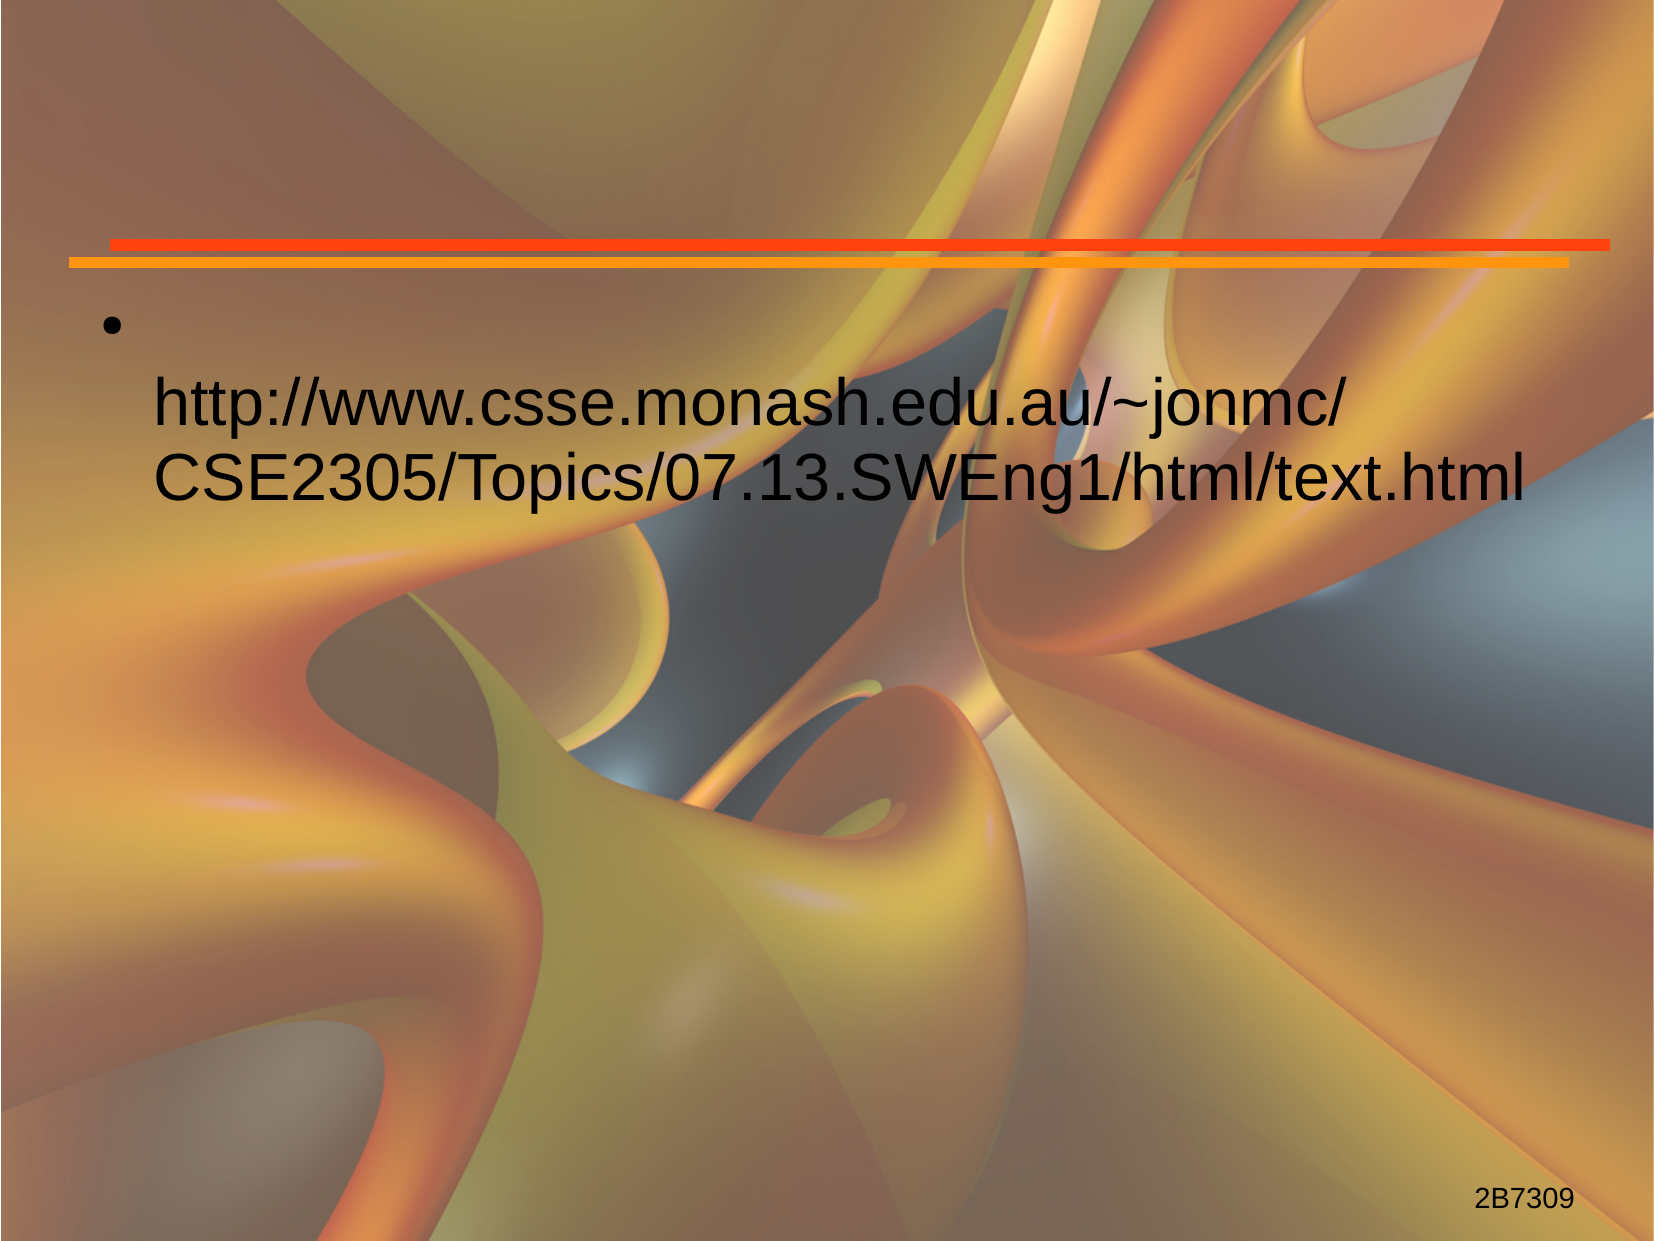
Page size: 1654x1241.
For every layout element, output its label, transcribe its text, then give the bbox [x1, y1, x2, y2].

list http://www.csse.monash.edu.au/~jonmc/CSE2305/Topics/07.13.SWEng1/html/text.html [82, 290, 1571, 1094]
